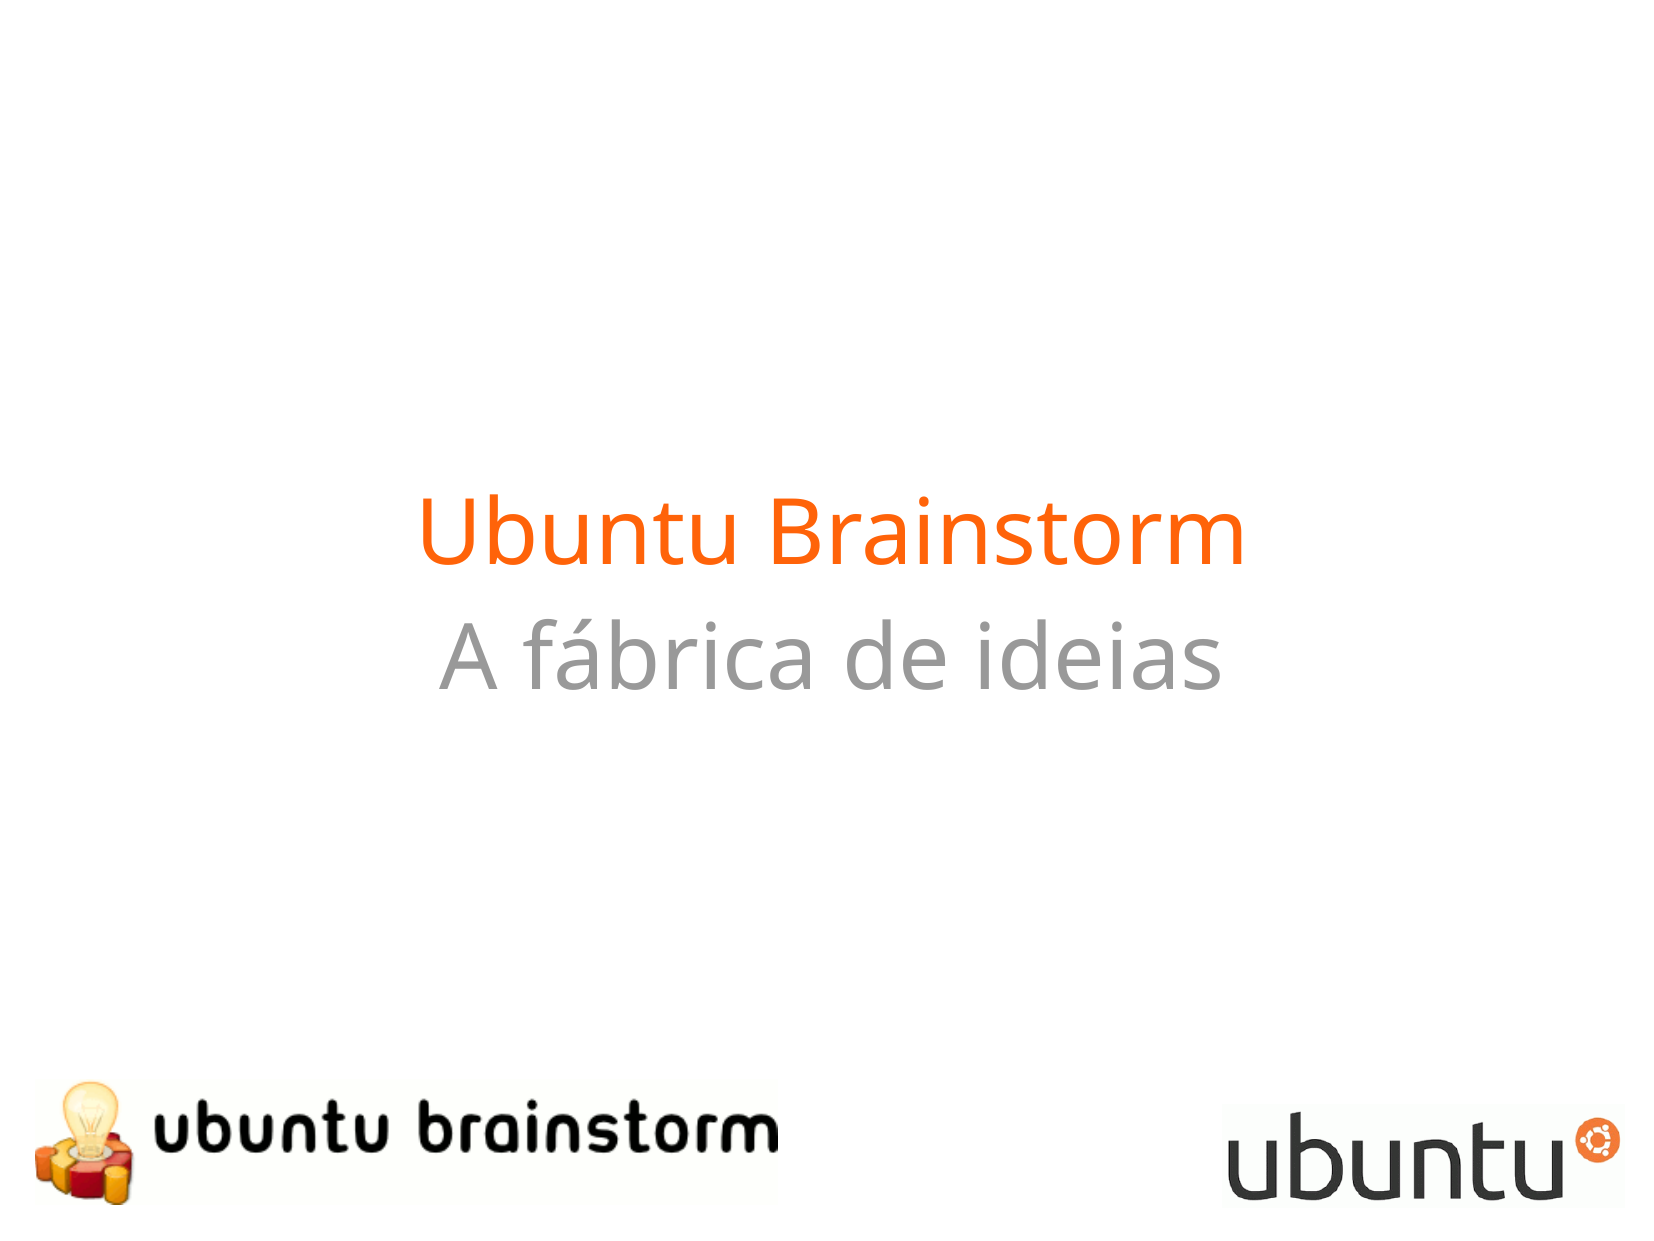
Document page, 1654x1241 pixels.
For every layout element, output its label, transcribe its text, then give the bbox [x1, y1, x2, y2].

picture [35, 1079, 778, 1205]
picture [1222, 1104, 1625, 1208]
title Ubuntu Brainstorm A fábrica de ideias [88, 59, 1577, 1125]
